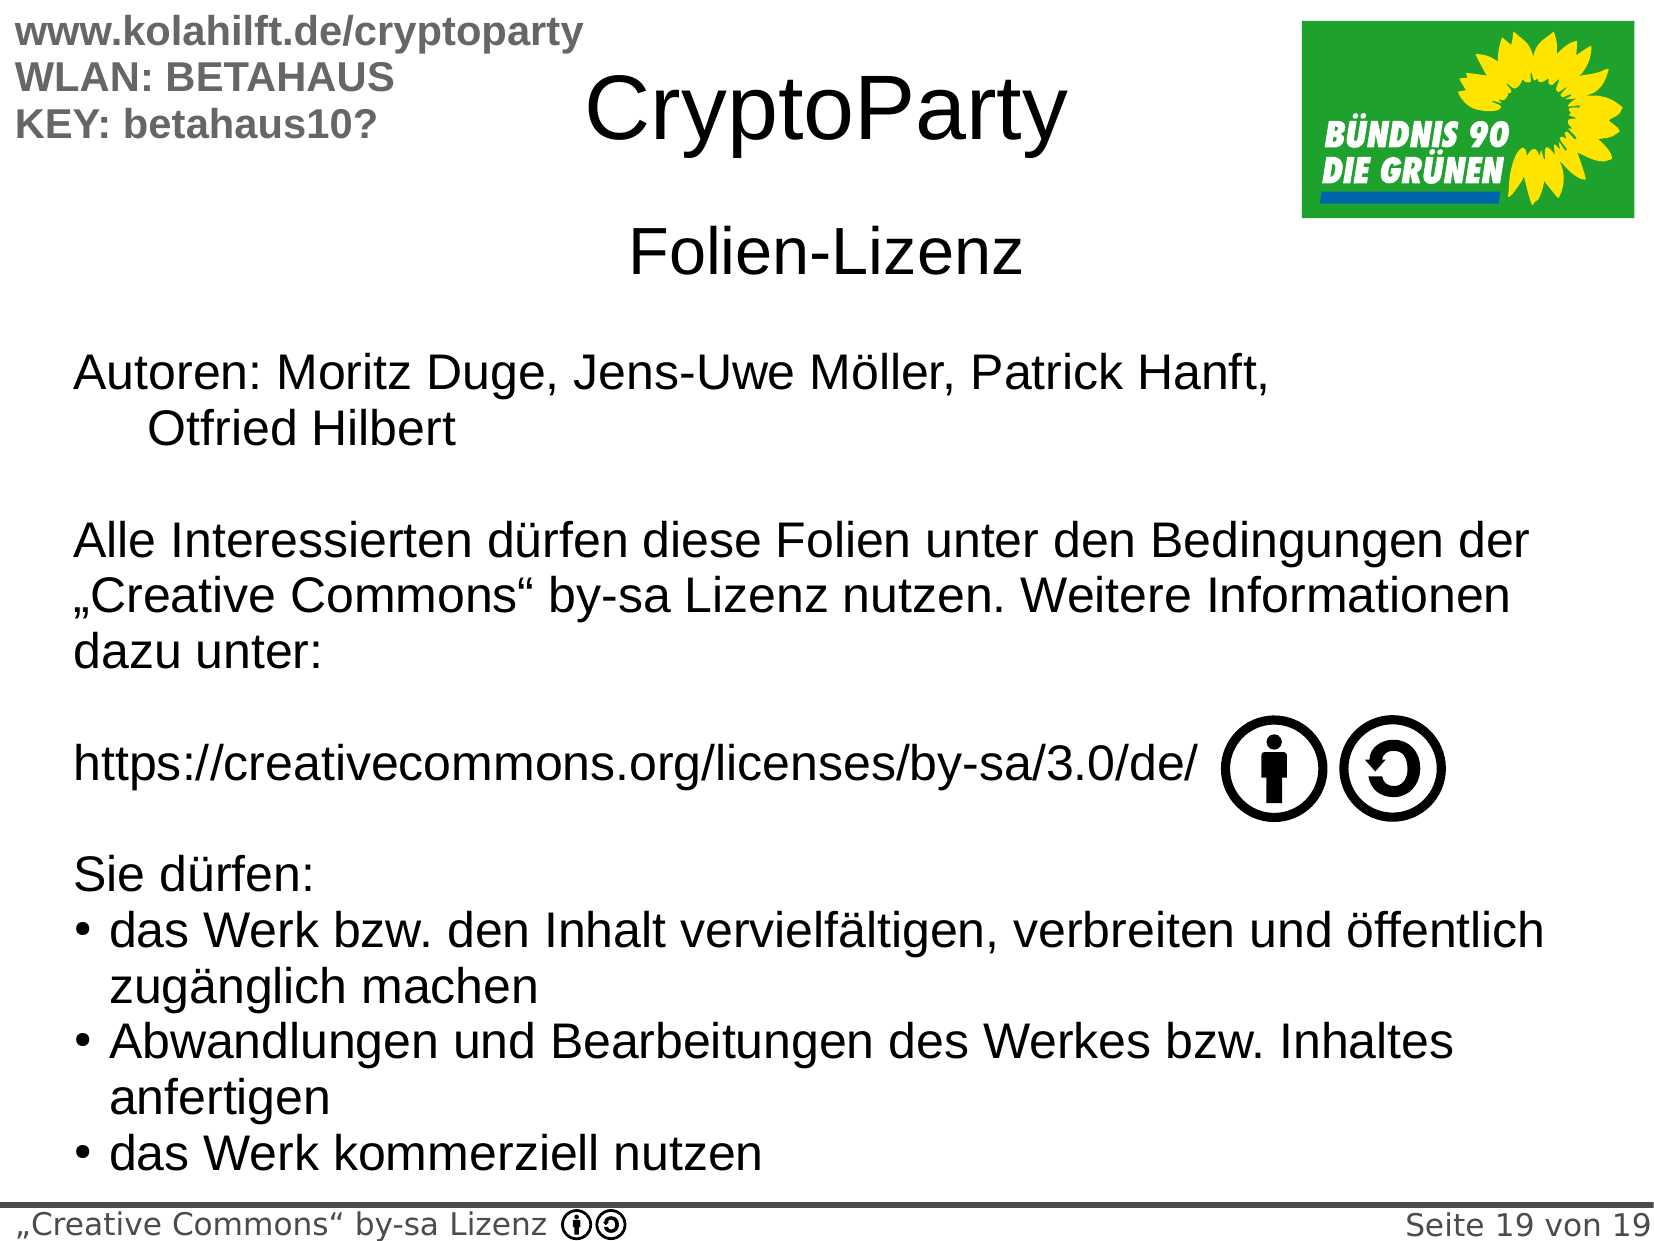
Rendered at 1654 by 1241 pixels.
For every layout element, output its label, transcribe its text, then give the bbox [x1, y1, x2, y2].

text_box Folien-Lizenz Autoren: Moritz Duge, Jens-Uwe Möller, Patrick Hanft, Otfried Hilbert Alle Interessierten dürfen diese Folien unter den Bedingungen der „Creative Commons“ by-sa Lizenz nutzen. Weitere Informationen dazu unter: https://creativecommons.org/licenses/by-sa/3.0/de/ Sie dürfen: das Werk bzw. den Inhalt vervielfältigen, verbreiten und öffentlich zugänglich machen Abwandlungen und Bearbeitungen des Werkes bzw. Inhaltes anfertigen das Werk kommerziell nutzen [59, 206, 1595, 1241]
picture [1339, 715, 1446, 822]
picture [1220, 715, 1328, 823]
